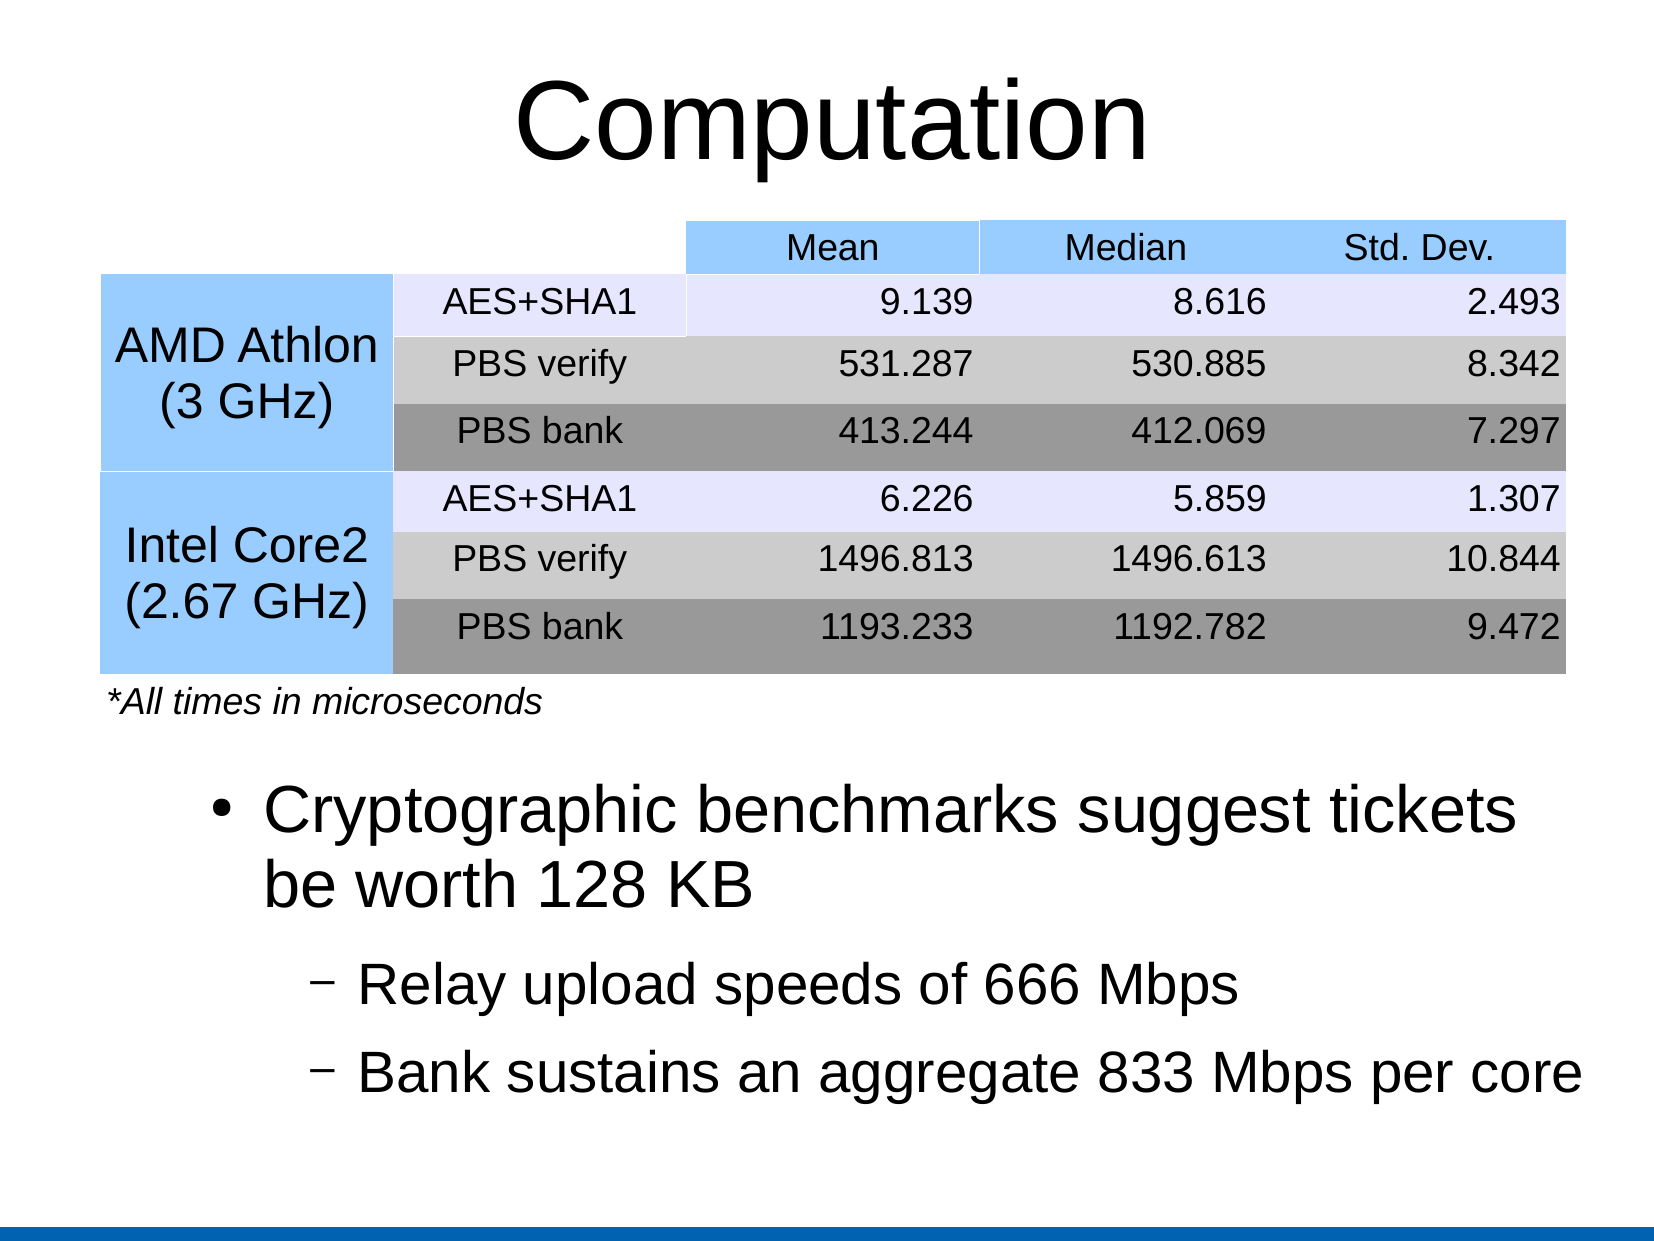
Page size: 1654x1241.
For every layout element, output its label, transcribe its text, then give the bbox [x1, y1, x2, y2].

table_cell 9.472 [1272, 599, 1566, 674]
table_cell 1496.813 [686, 532, 979, 599]
table_cell 2.493 [1272, 274, 1566, 336]
table_cell AES+SHA1 [393, 471, 686, 532]
table_cell 531.287 [686, 336, 979, 404]
table_cell *All times in microseconds [100, 674, 1566, 812]
table_cell 1496.613 [979, 532, 1272, 599]
table_cell 1.307 [1272, 471, 1566, 532]
table_header [100, 220, 393, 274]
table_cell 413.244 [686, 404, 979, 471]
table_header Std. Dev. [1272, 220, 1566, 274]
table_cell AES+SHA1 [394, 274, 686, 336]
table_cell 9.139 [687, 275, 979, 336]
table_cell Intel Core2 (2.67 GHz) [100, 472, 393, 674]
table_cell AMD Athlon (3 GHz) [101, 274, 393, 471]
table_header Median [980, 220, 1272, 274]
table_cell PBS bank [393, 599, 686, 674]
list Cryptographic benchmarks suggest tickets be worth 128 KB Relay upload speeds of 666 Mbps Bank sustains an aggregate 833 Mbps per core [121, 772, 1609, 1149]
table_cell 8.616 [979, 274, 1272, 336]
table_cell 10.844 [1272, 532, 1566, 599]
table_header [393, 220, 686, 274]
table_cell PBS verify [393, 532, 686, 599]
table_cell 1193.233 [686, 599, 979, 674]
table_cell 5.859 [979, 471, 1272, 532]
table_cell 530.885 [979, 336, 1272, 404]
title Computation [126, 17, 1538, 220]
table_cell 412.069 [979, 404, 1272, 471]
table_cell 8.342 [1272, 336, 1566, 404]
table_cell PBS verify [394, 337, 686, 404]
table_cell 7.297 [1272, 404, 1566, 471]
table_cell PBS bank [394, 404, 686, 471]
table_cell 6.226 [686, 471, 979, 532]
table_cell 1192.782 [979, 599, 1272, 674]
table_header Mean [686, 221, 979, 274]
